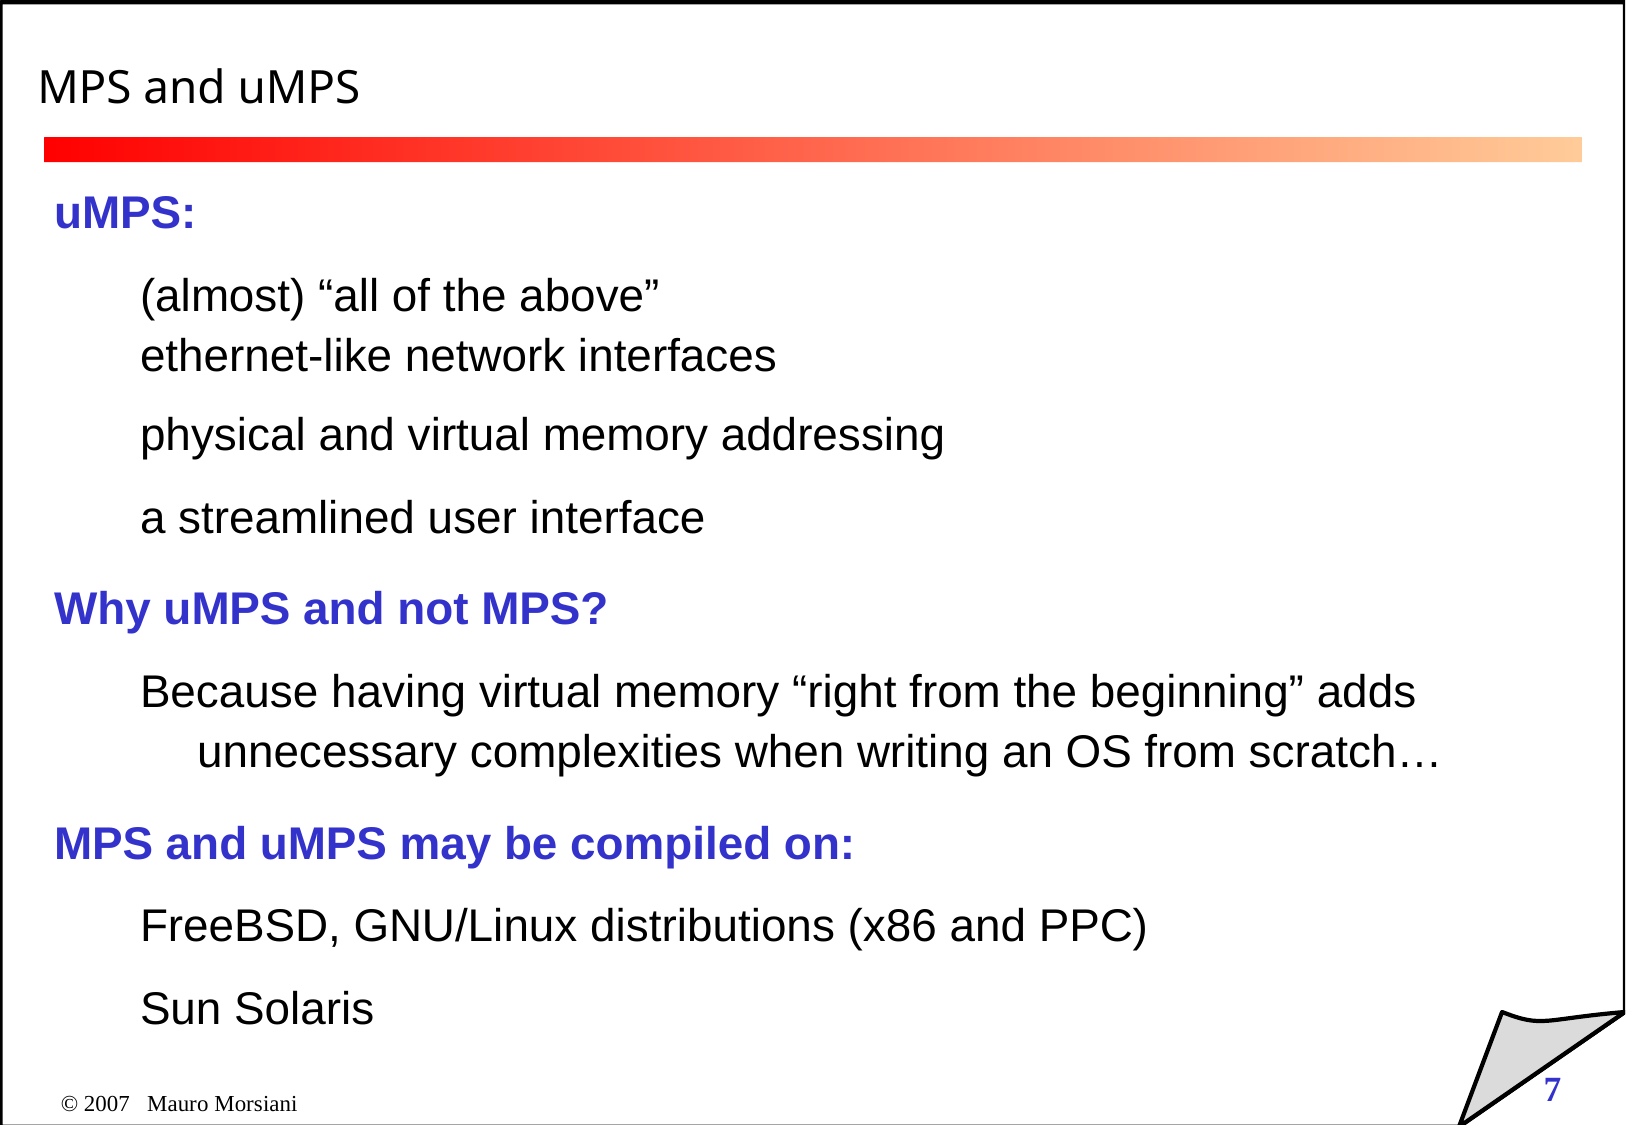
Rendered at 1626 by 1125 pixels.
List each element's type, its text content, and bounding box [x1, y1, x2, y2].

list uMPS: (almost) “all of the above” ethernet-like network interfaces physical and virtual memory addressing a streamlined user interface Why uMPS and not MPS? Because having virtual memory “right from the beginning” adds unnecessary complexities when writing an OS from scratch… MPS and uMPS may be compiled on: FreeBSD, GNU/Linux distributions (x86 and PPC) Sun Solaris [54, 187, 1571, 1124]
title MPS and uMPS [37, 44, 1588, 131]
